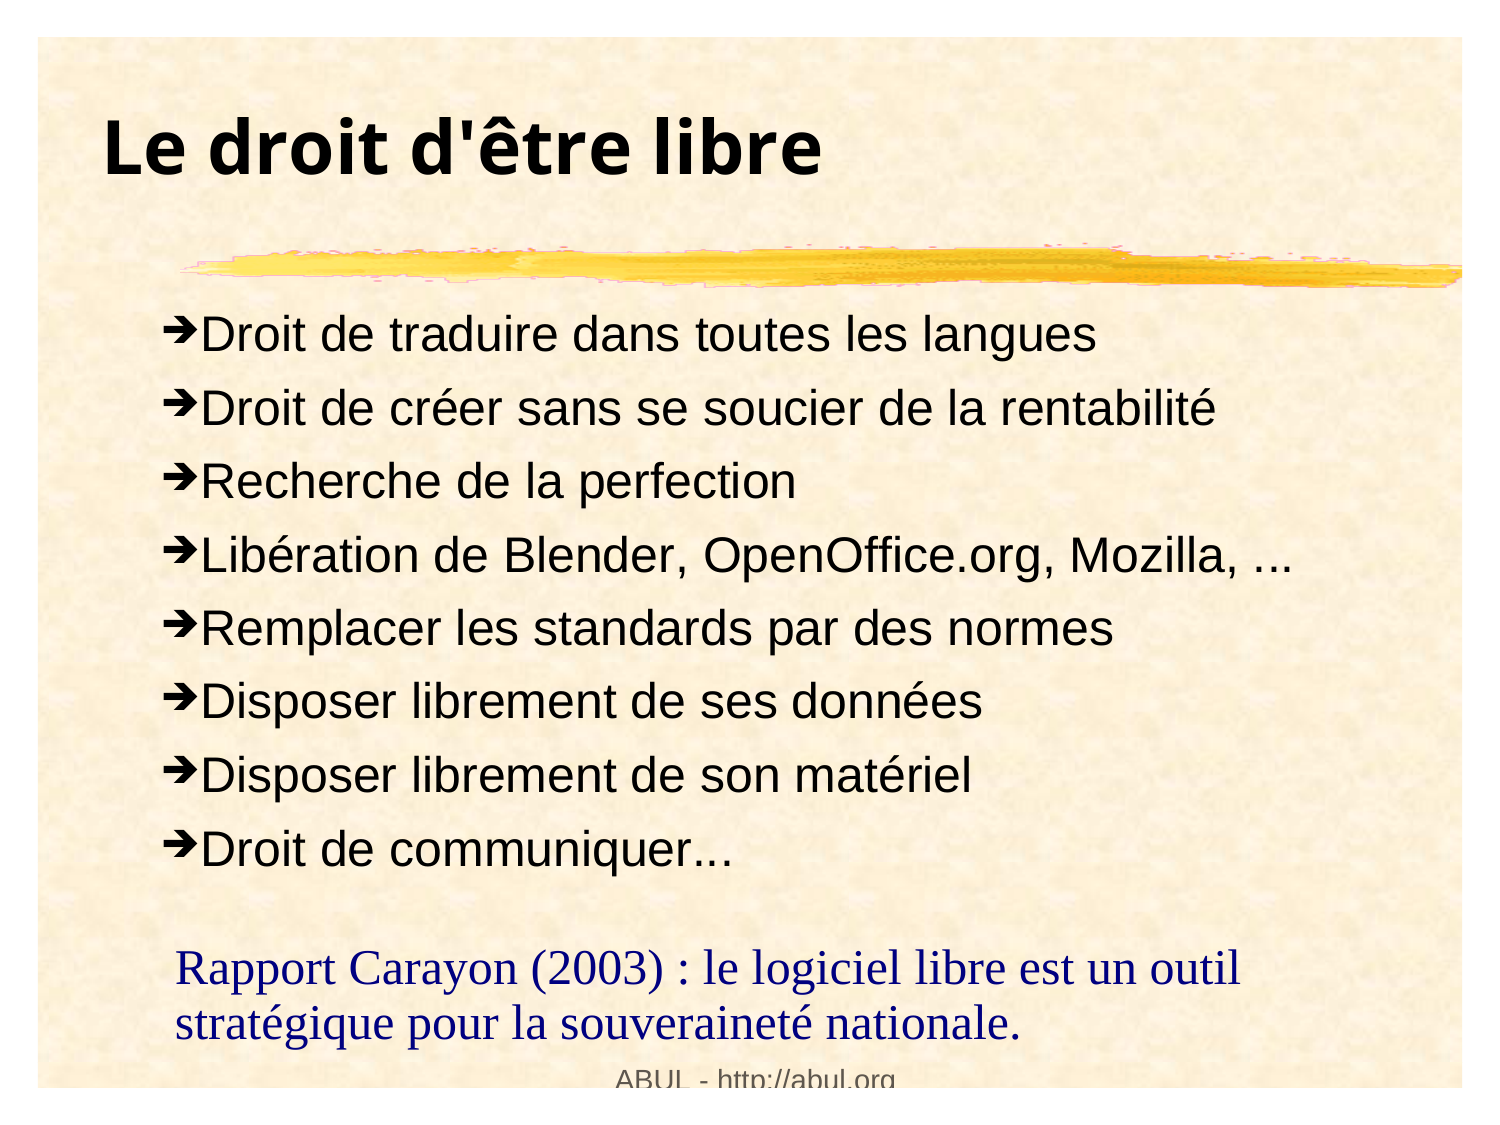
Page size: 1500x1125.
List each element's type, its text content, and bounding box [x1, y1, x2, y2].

title Le droit d'être libre [101, 39, 1312, 253]
picture [858, 1076, 866, 1088]
picture [618, 1084, 630, 1088]
picture [738, 1076, 743, 1088]
picture [37, 37, 1463, 1088]
picture [811, 1076, 818, 1088]
picture [620, 1073, 627, 1082]
picture [639, 1081, 649, 1088]
text_box Rapport Carayon (2003) : le logiciel libre est un outil stratégique pour la souveraineté nationale. [104, 939, 1410, 1061]
picture [754, 1076, 761, 1088]
picture [794, 1082, 801, 1088]
picture [883, 1076, 891, 1088]
picture [639, 1072, 648, 1078]
text_box Droit de traduire dans toutes les langues Droit de créer sans se soucier de la rentabilité Recherche de la perfection Libération de Blender, OpenOffice.org, Mozilla, ... Remplacer les standards par des normes Disposer librement de ses données Disposer librement de son matériel Droit de communiquer... [160, 306, 1372, 927]
picture [722, 1076, 729, 1088]
